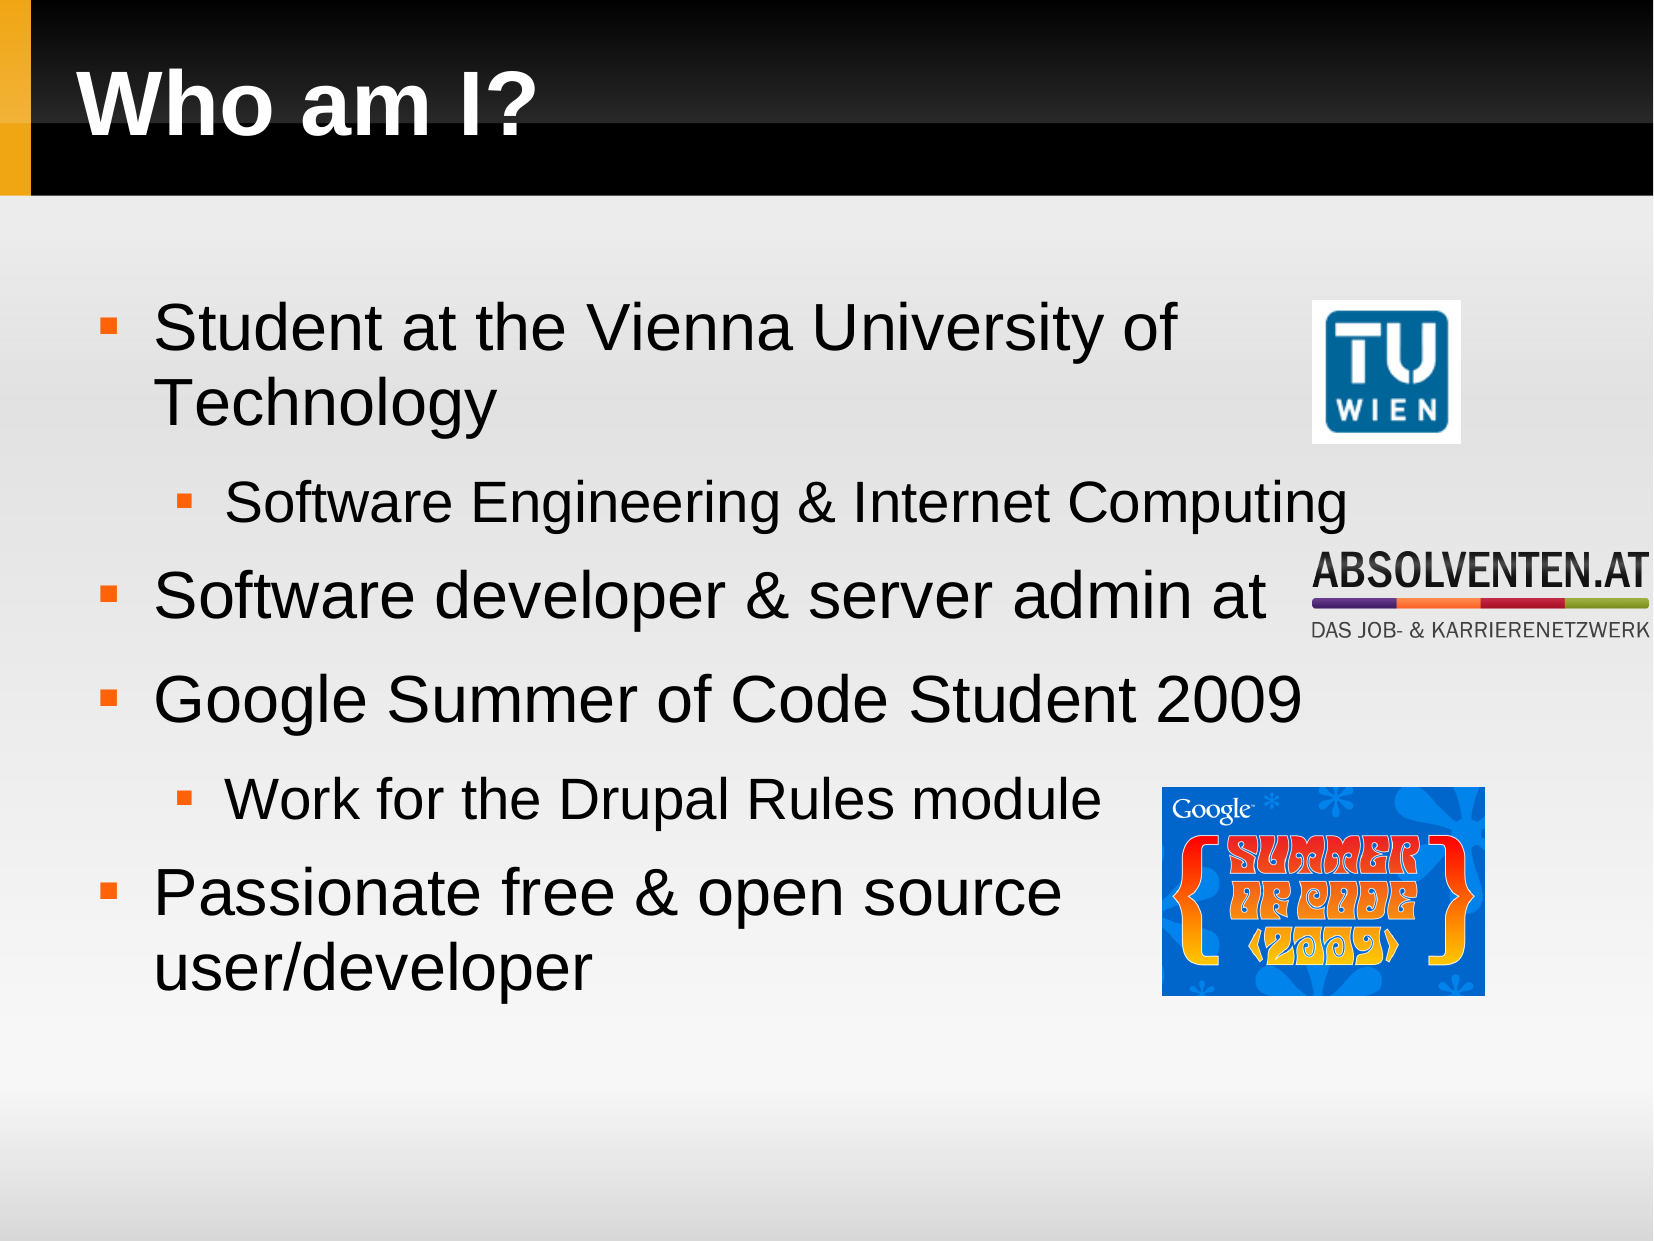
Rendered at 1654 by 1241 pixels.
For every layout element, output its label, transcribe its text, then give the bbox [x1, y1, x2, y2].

picture [0, 0, 1654, 1241]
list Student at the Vienna University of Technology Software Engineering & Internet Computing Software developer & server admin at Google Summer of Code Student 2009 Work for the Drupal Rules module Passionate free & open source user/developer [82, 290, 1388, 1109]
title Who am I? [76, 0, 1565, 208]
